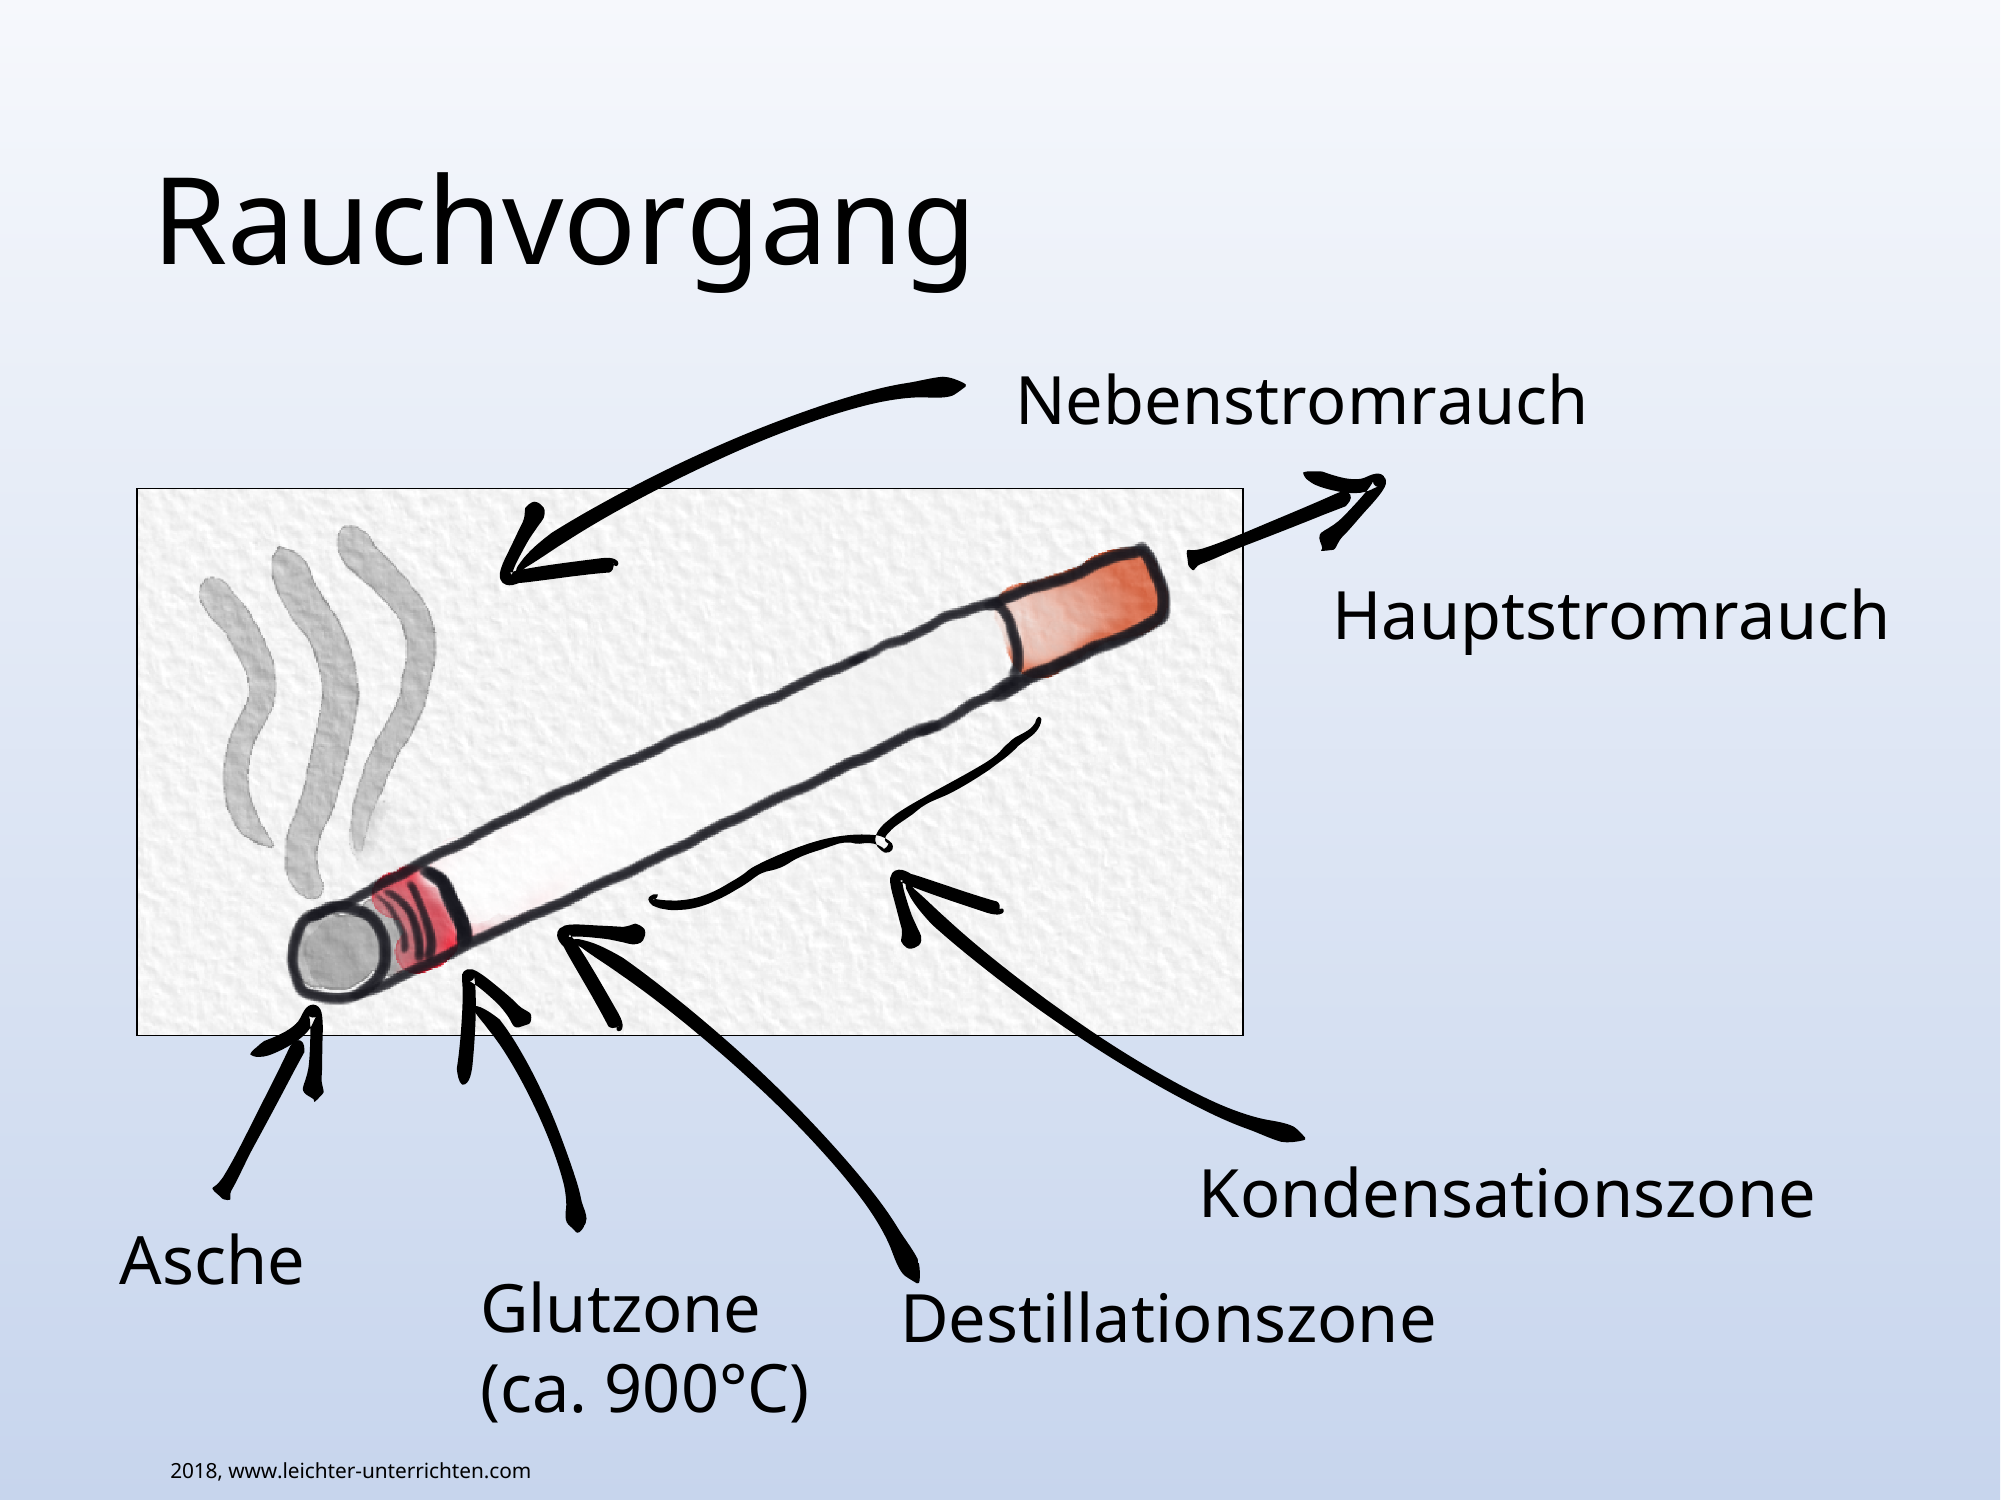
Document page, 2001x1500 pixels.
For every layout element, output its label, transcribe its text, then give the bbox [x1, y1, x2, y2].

title Rauchvorgang [137, 115, 1639, 337]
text_box Destillationszone [885, 1267, 1453, 1364]
picture [137, 313, 1404, 1347]
text_box Nebenstromrauch [1000, 350, 1605, 446]
text_box Kondensationszone [1183, 1142, 1832, 1239]
text_box Hauptstromrauch [1317, 565, 1907, 662]
text_box Glutzone (ca. 900°C) [465, 1258, 826, 1434]
text_box Asche [105, 1210, 321, 1306]
